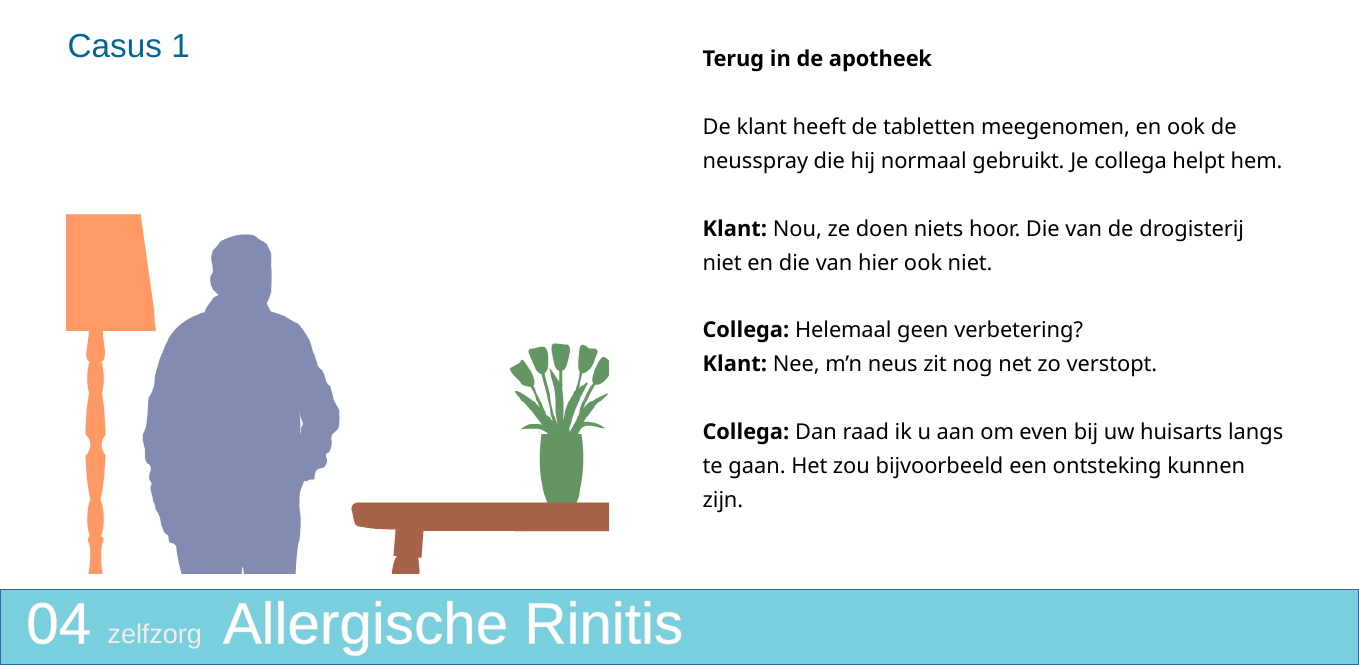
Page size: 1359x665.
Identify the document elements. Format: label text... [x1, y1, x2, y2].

title Casus 1 [67, 27, 1291, 101]
text_box [0, 589, 1359, 665]
list Terug in de apotheek De klant heeft de tabletten meegenomen, en ook de neusspray die hij normaal gebruikt. Je collega helpt hem. Klant: Nou, ze doen niets hoor. Die van de drogisterij niet en die van hier ook niet. Collega: Helemaal geen verbetering? Klant: Nee, m’n neus zit nog net zo verstopt. Collega: Dan raad ik u aan om even bij uw huisarts langs te gaan. Het zou bijvoorbeeld een ontsteking kunnen zijn. [702, 38, 1287, 589]
picture [66, 118, 609, 574]
title 04 zelfzorg Allergische Rinitis [26, 590, 958, 665]
